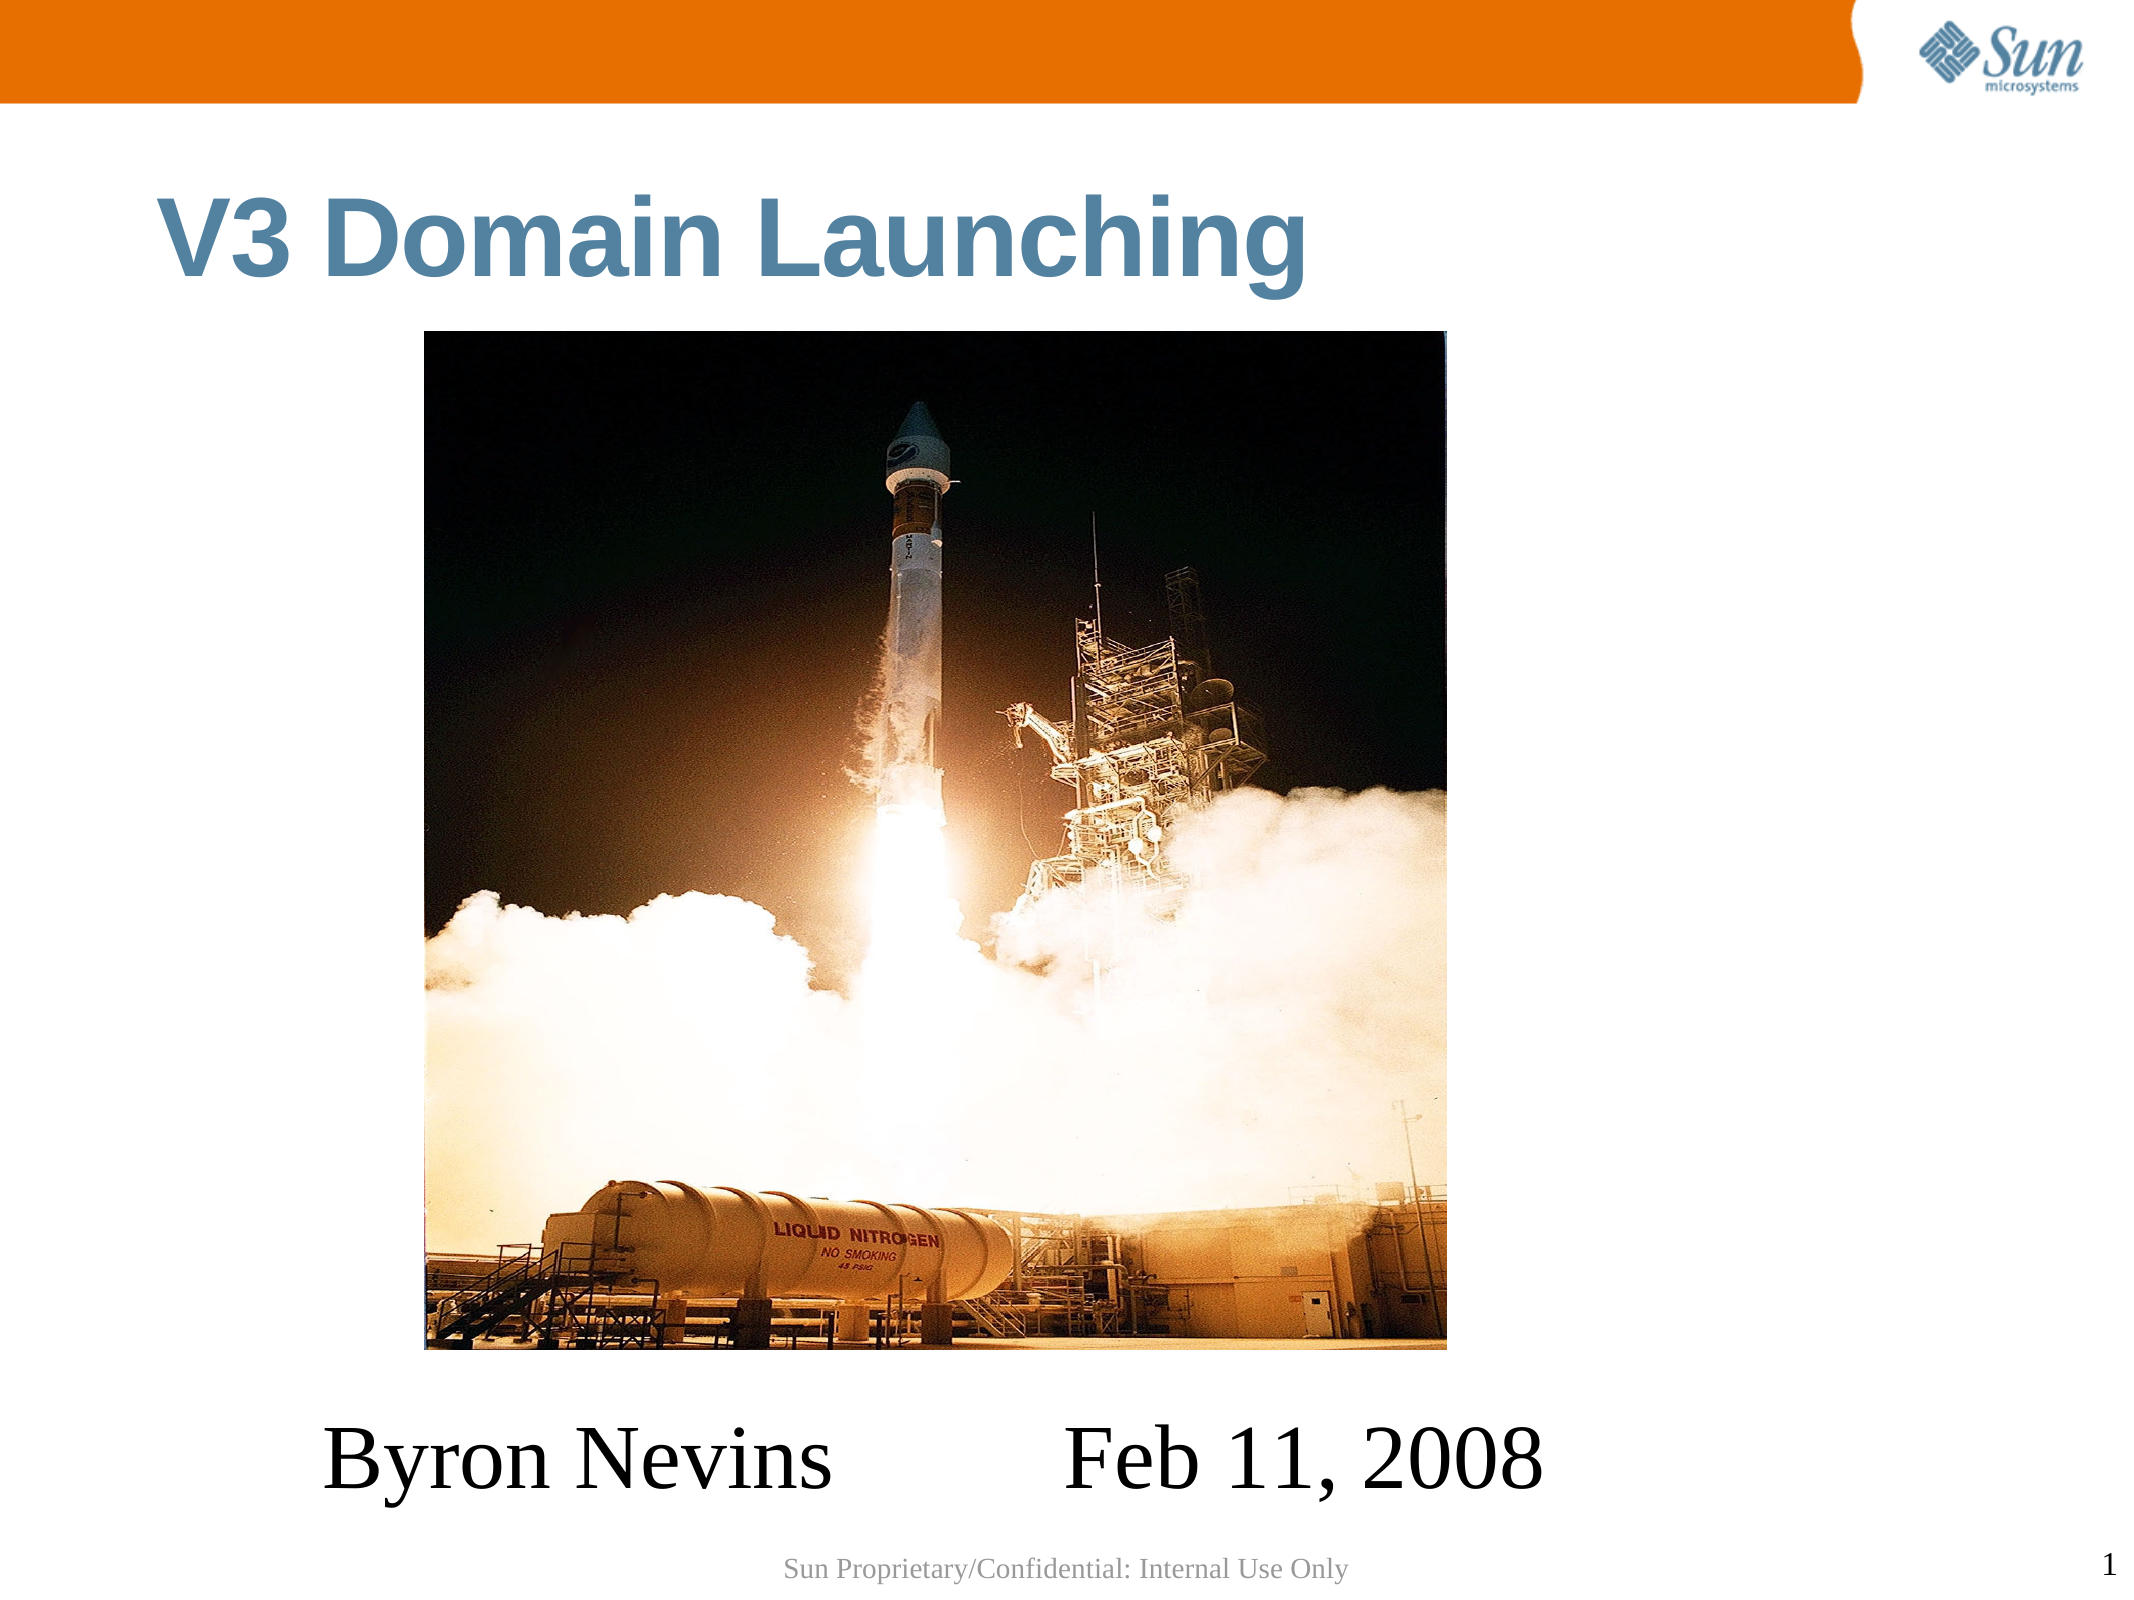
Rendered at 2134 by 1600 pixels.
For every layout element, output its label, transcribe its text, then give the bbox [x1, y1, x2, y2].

text_box Byron Nevins Feb 11, 2008 [322, 1400, 1549, 1503]
picture [424, 331, 1447, 1350]
picture [0, 0, 2134, 107]
title V3 Domain Launching [156, 185, 1979, 421]
